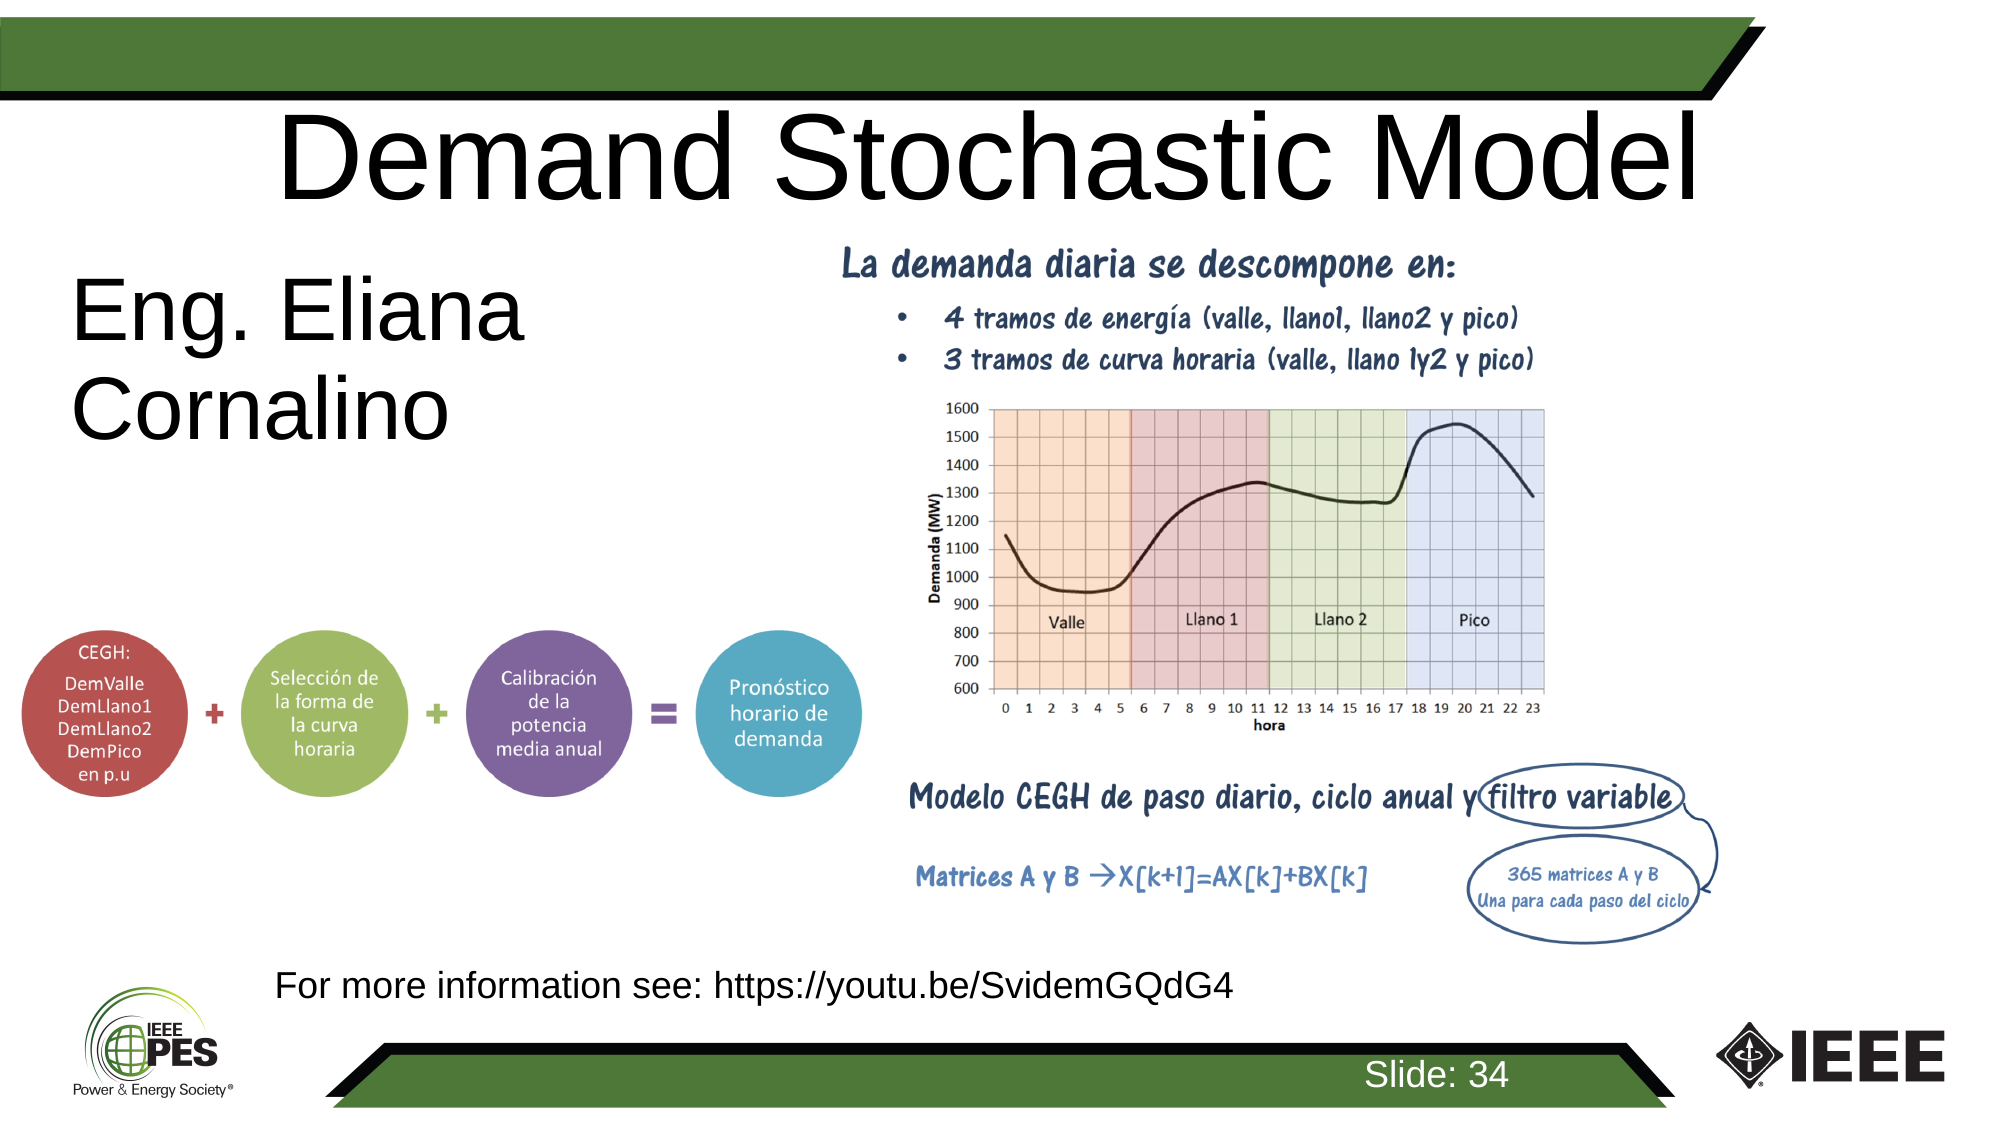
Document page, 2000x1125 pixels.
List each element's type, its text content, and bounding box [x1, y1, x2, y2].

text_box For more information see: https://youtu.be/SvidemGQdG4 [259, 956, 1477, 1016]
picture [0, 0, 2000, 1125]
title Demand Stochastic Model [89, 45, 1890, 270]
list Eng. Eliana Cornalino [0, 259, 567, 485]
